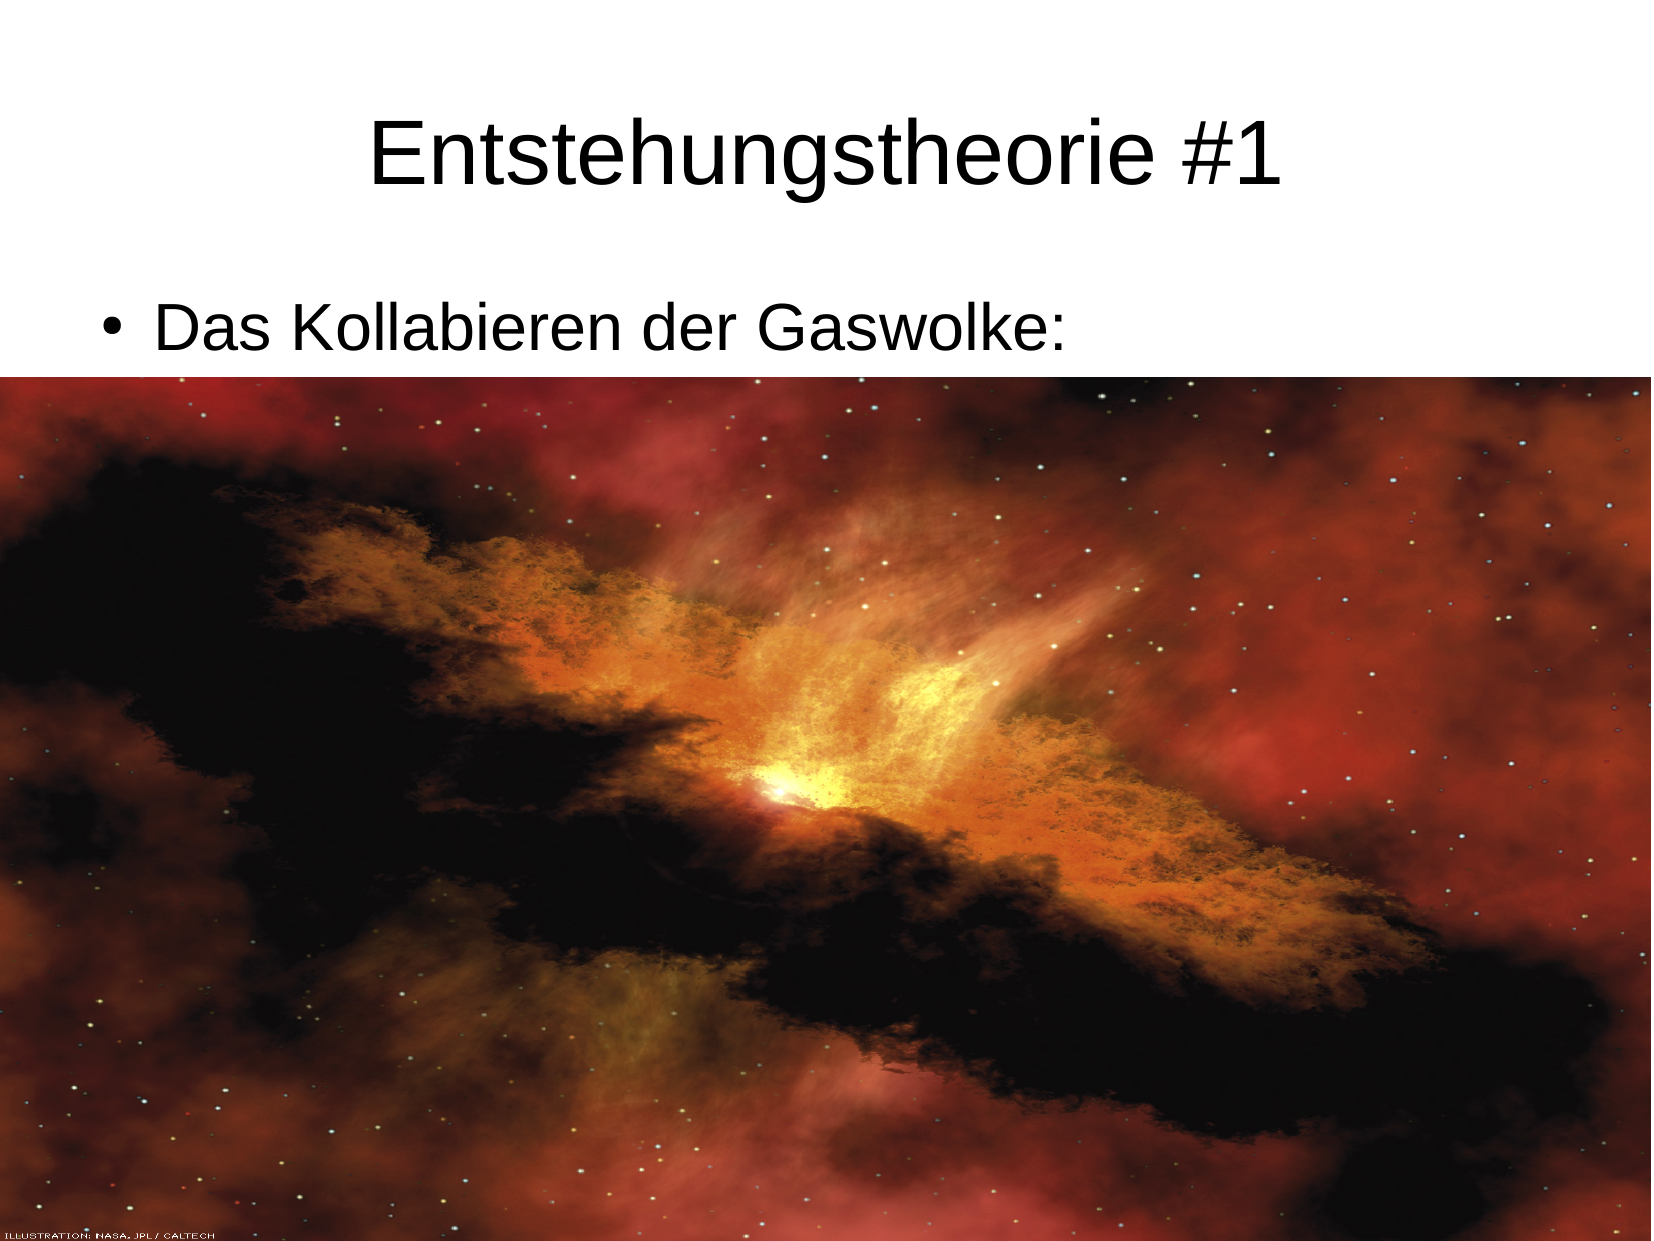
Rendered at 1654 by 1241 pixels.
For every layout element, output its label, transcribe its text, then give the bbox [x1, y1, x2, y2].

title Entstehungstheorie #1 [82, 49, 1571, 257]
list Das Kollabieren der Gaswolke: [82, 290, 1571, 377]
picture [0, 377, 1654, 1241]
